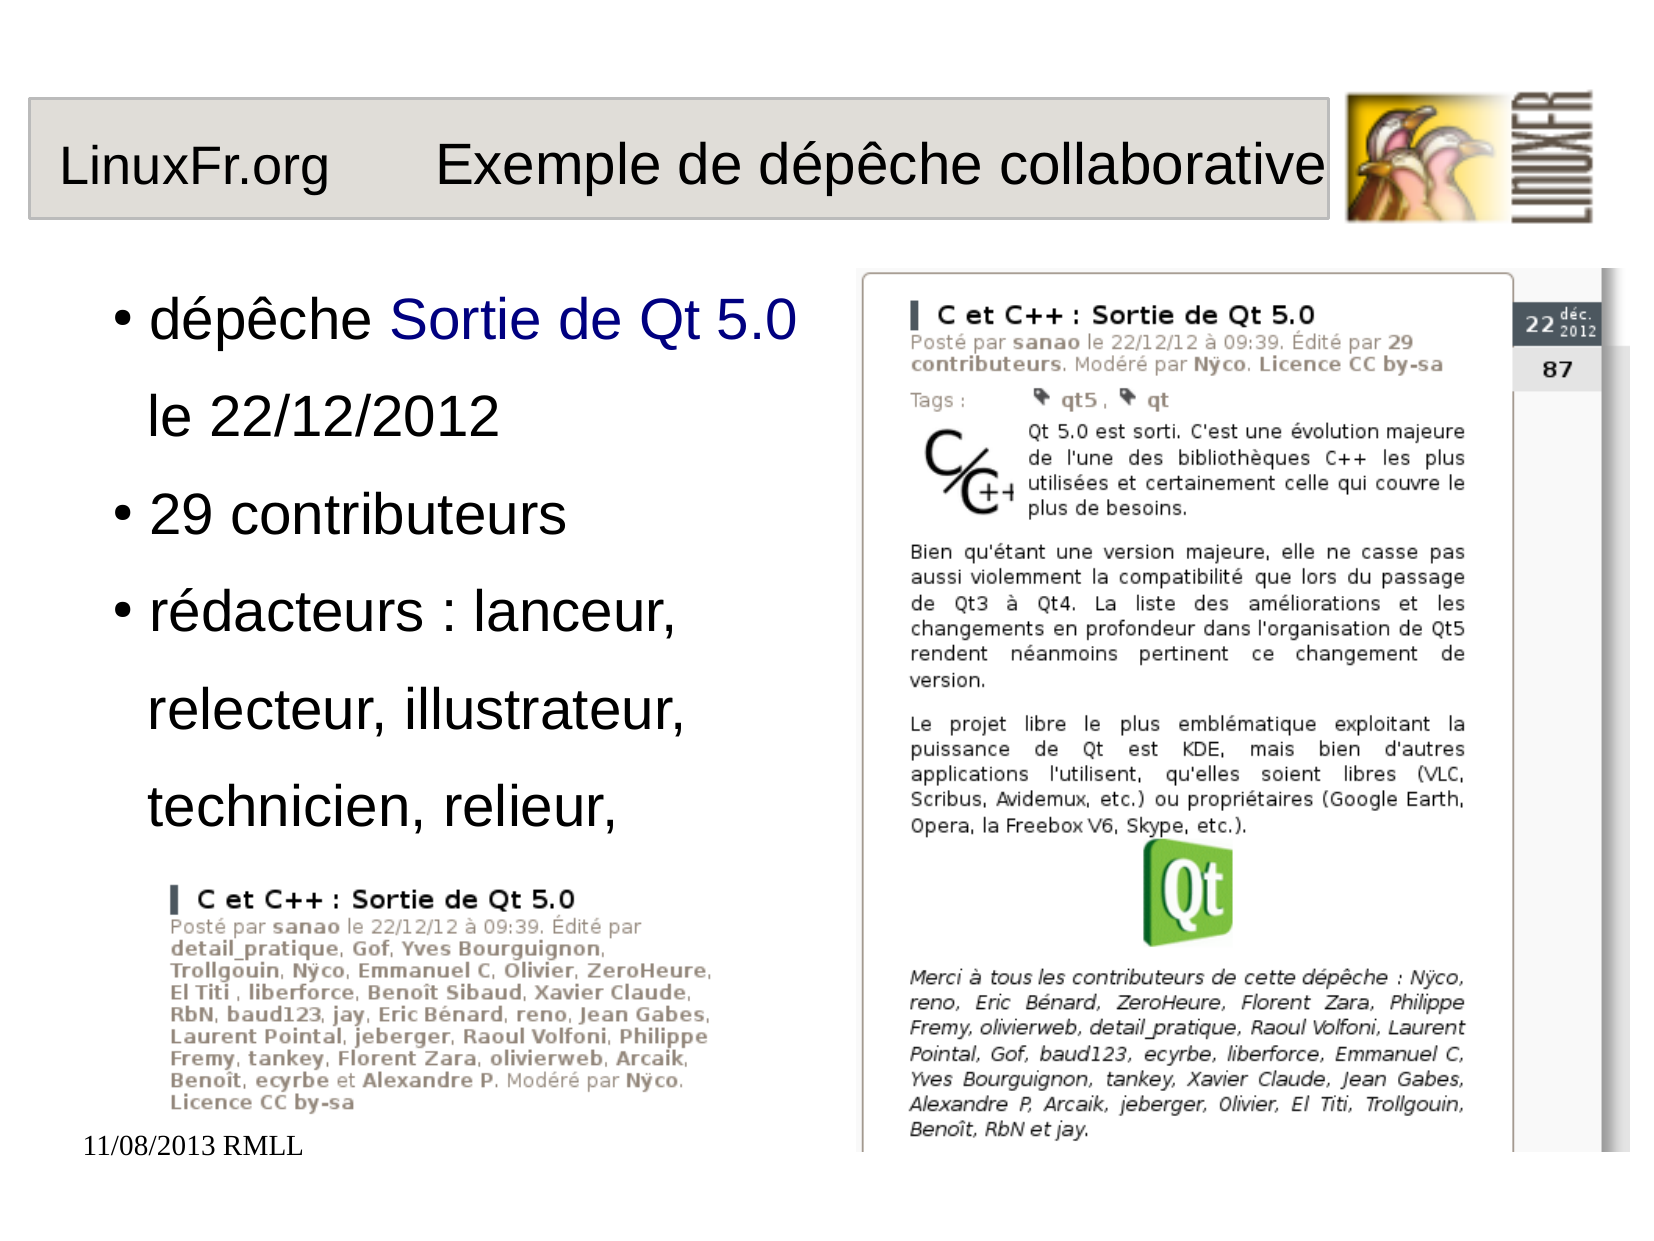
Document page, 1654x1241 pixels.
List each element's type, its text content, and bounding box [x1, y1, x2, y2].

picture [1341, 88, 1601, 229]
picture [856, 268, 1630, 1152]
text_box dépêche Sortie de Qt 5.0 le 22/12/2012 29 contributeurs rédacteurs : lanceur, relecteur, illustrateur, technicien, relieur, finisseur… [76, 253, 827, 1063]
picture [147, 868, 726, 1122]
title LinuxFr.org Exemple de dépêche collaborative [29, 98, 1329, 219]
